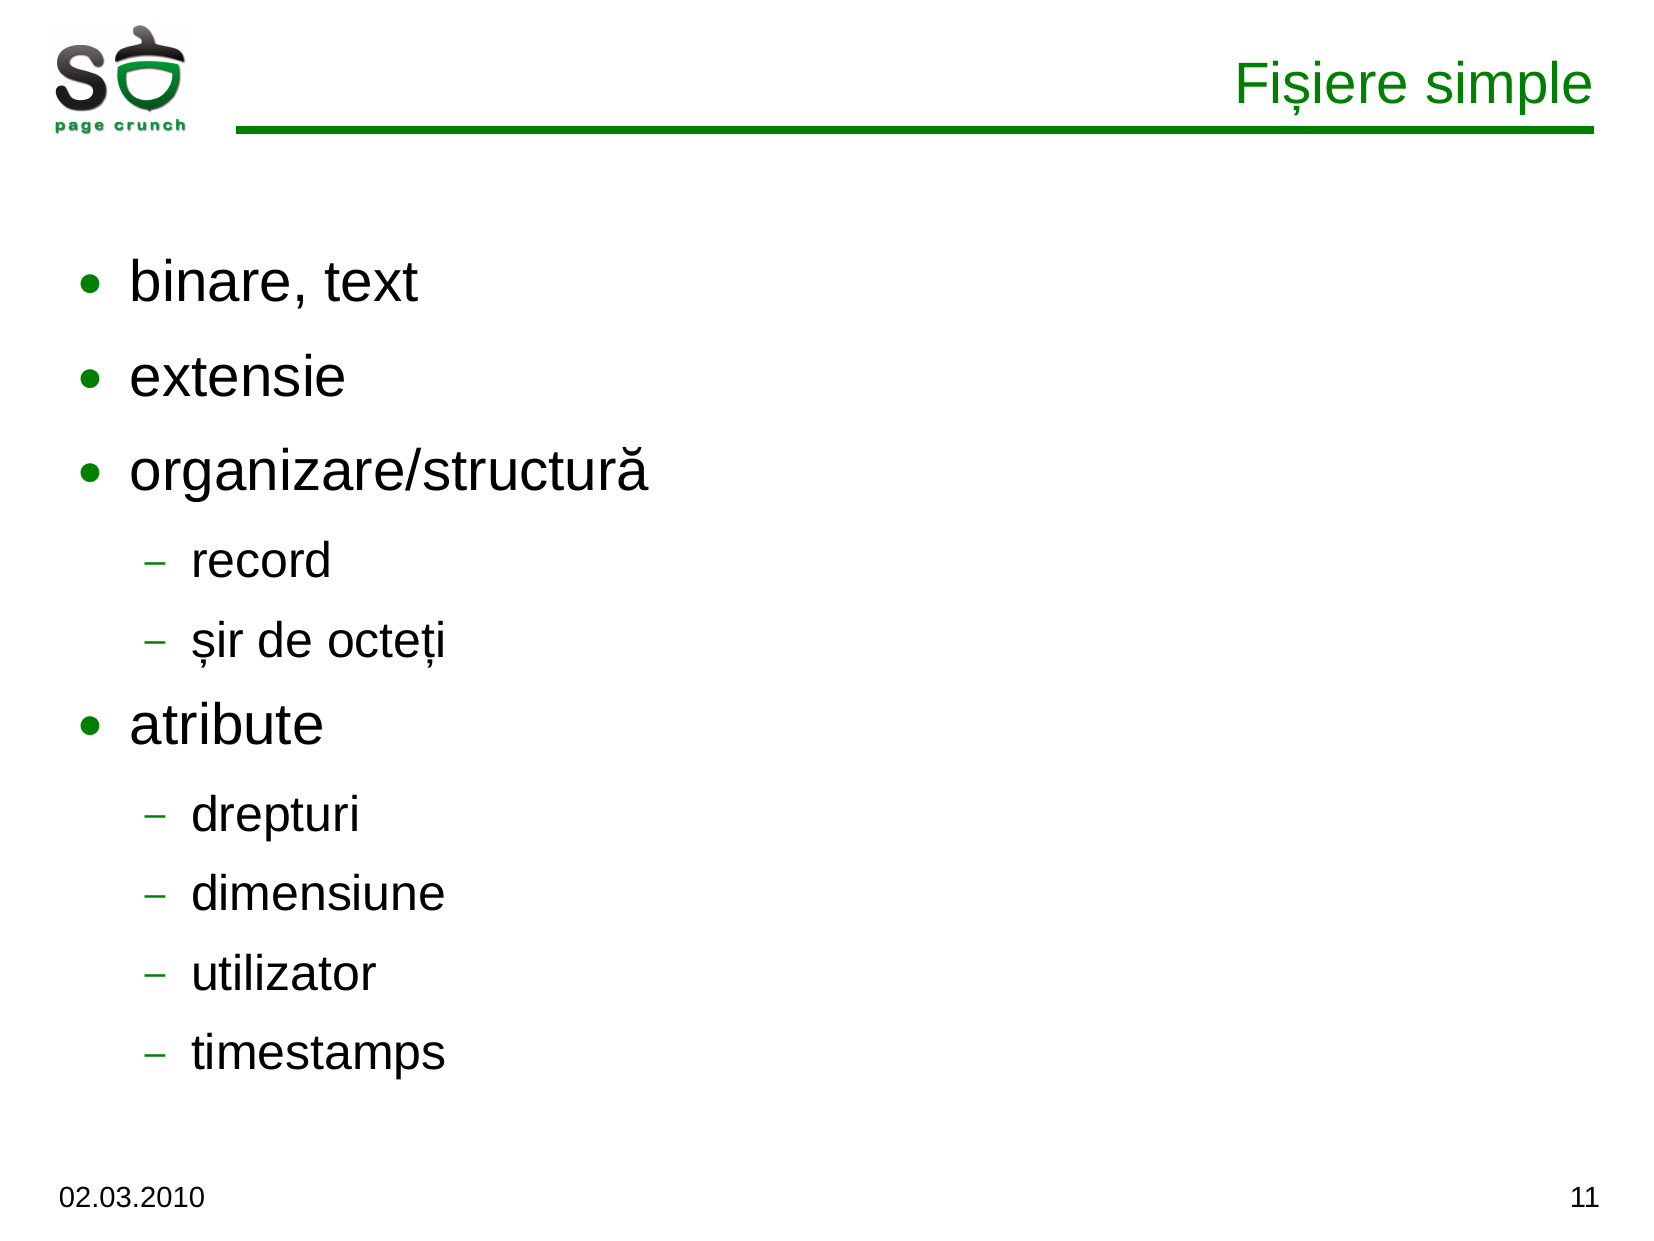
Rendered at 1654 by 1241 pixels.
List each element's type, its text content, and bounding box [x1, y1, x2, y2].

title Fișiere simple [236, 49, 1595, 119]
list binare, text extensie organizare/structură record șir de octeți atribute drepturi dimensiune utilizator timestamps [59, 177, 1595, 1152]
picture [53, 23, 188, 136]
